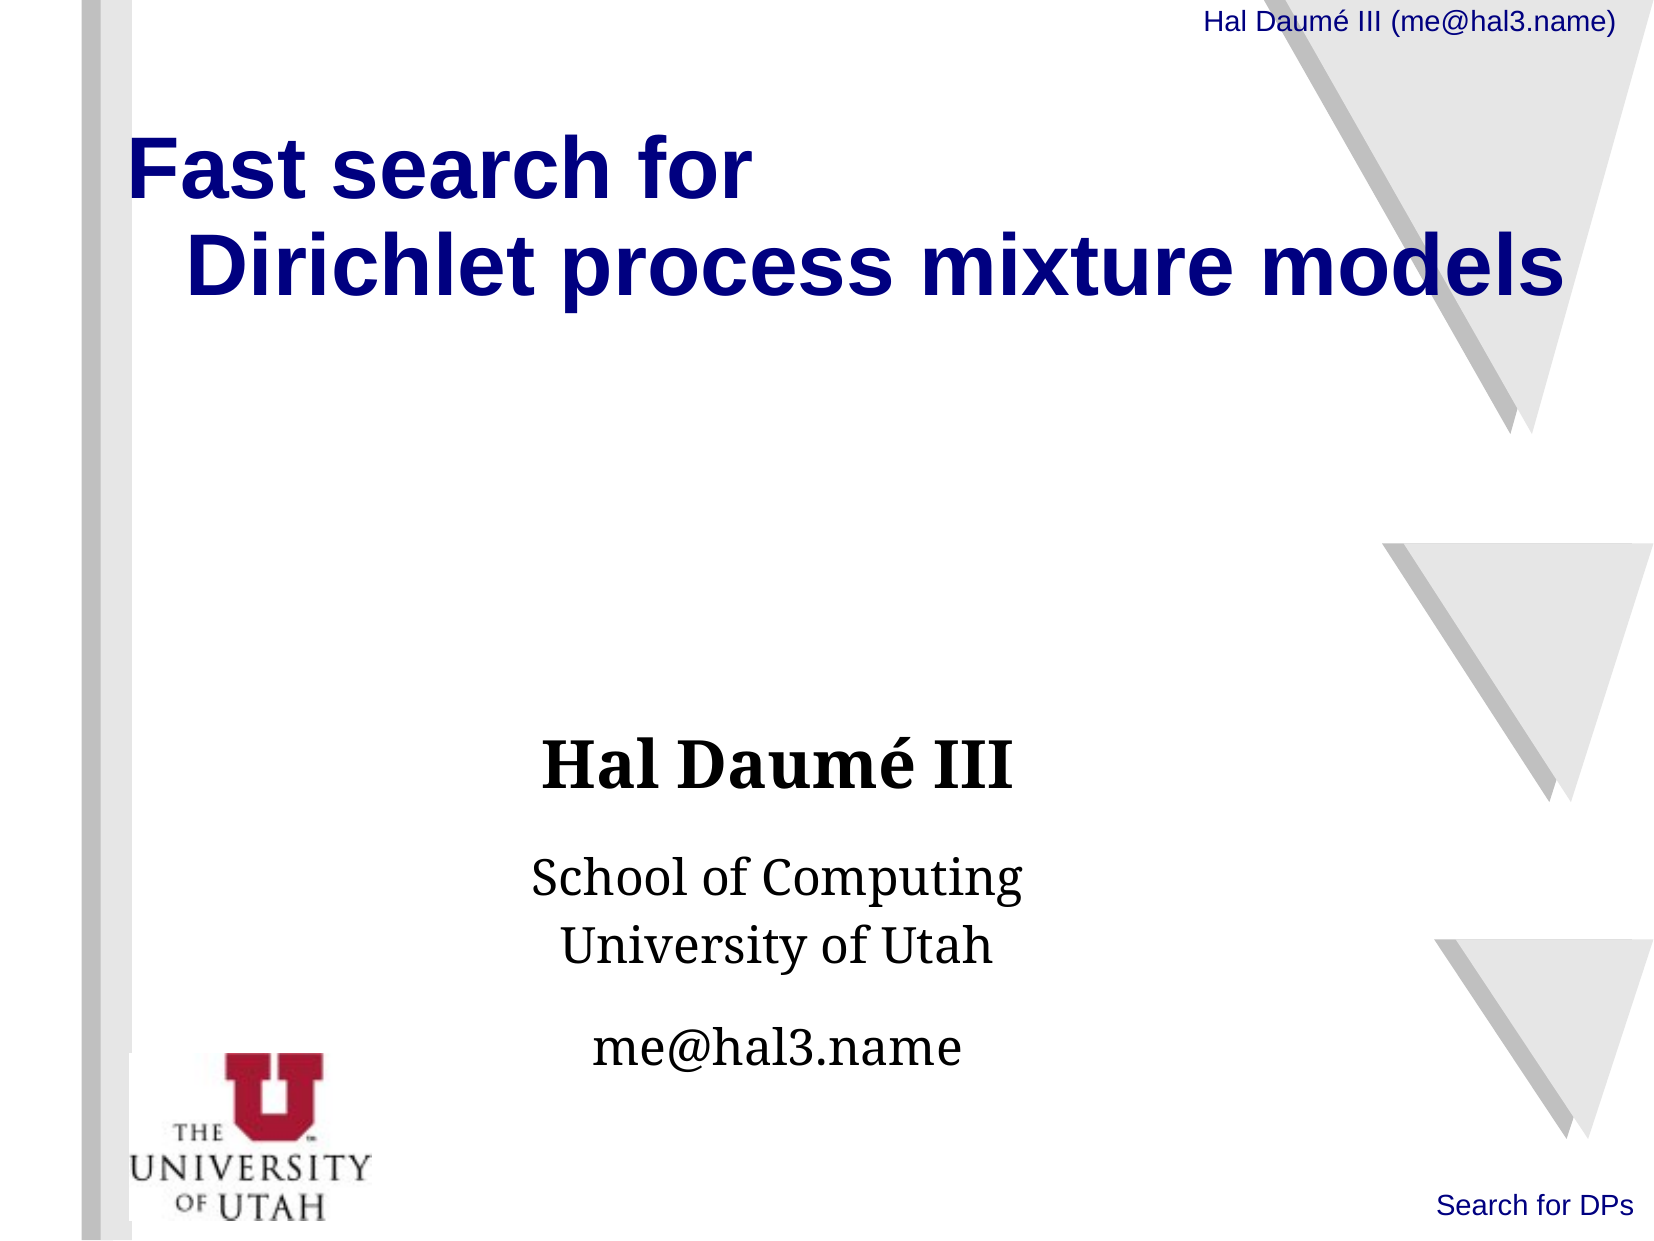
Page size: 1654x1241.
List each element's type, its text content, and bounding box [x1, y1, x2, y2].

subtitle Hal Daumé III School of Computing University of Utah me@hal3.name [180, 670, 1375, 1127]
picture [129, 1053, 372, 1221]
title Fast search for Dirichlet process mixture models [126, 38, 1654, 395]
